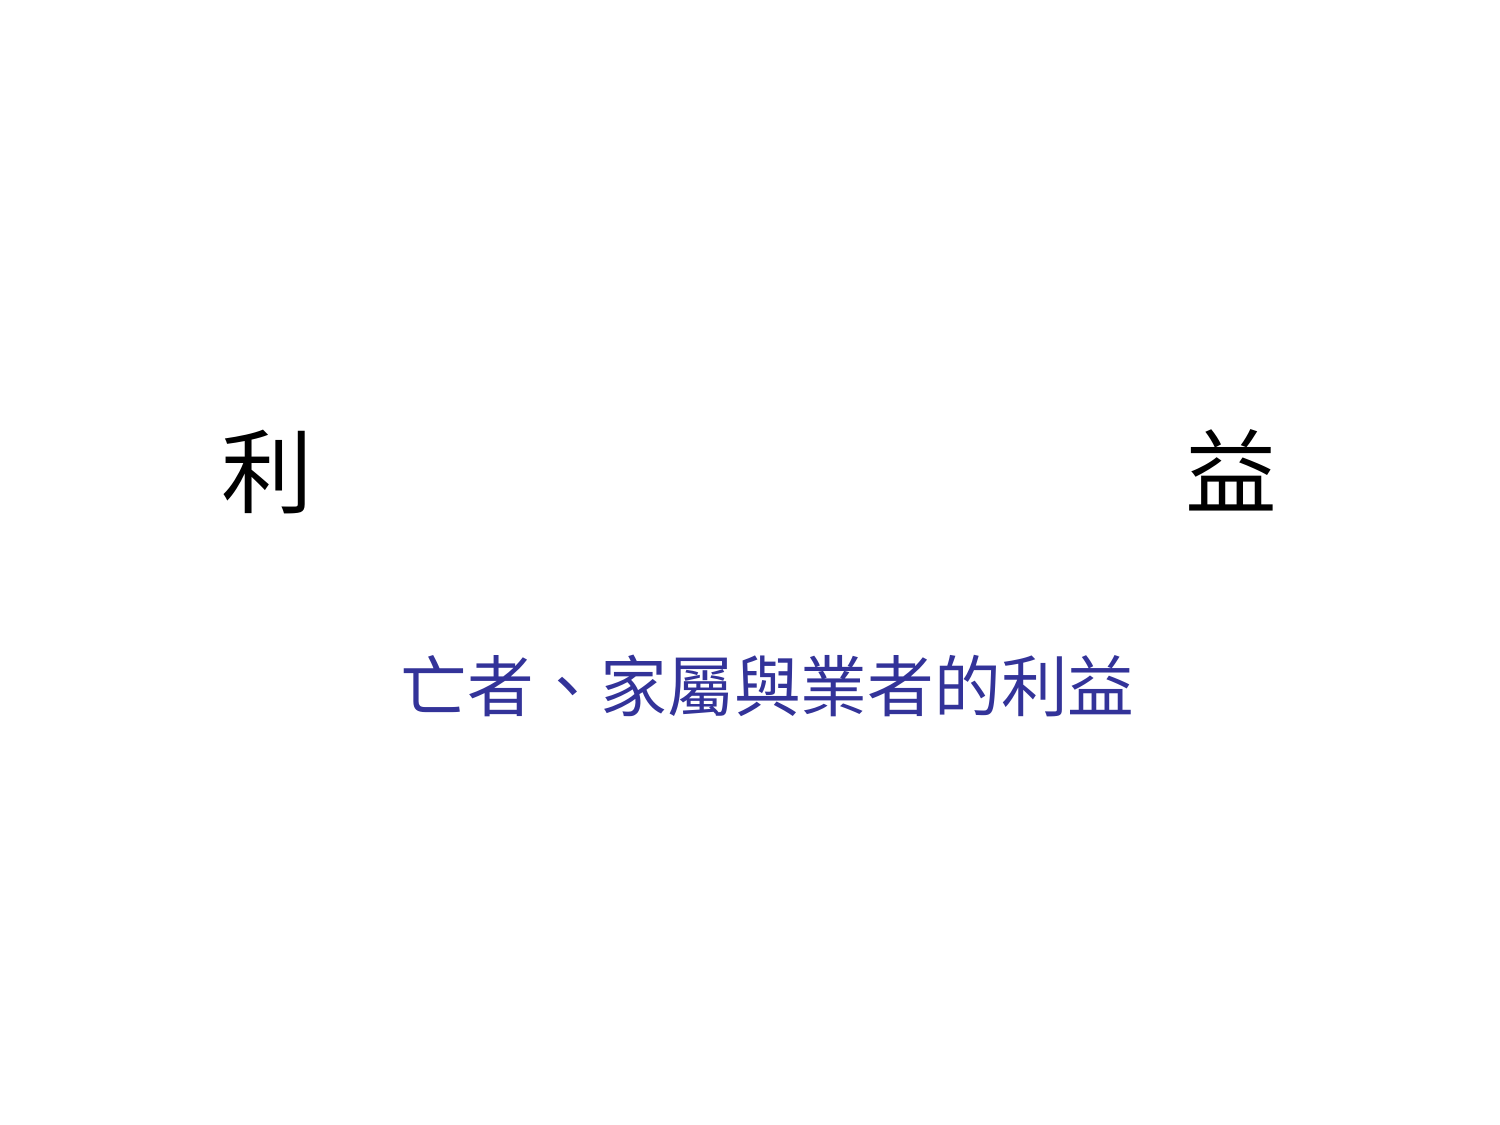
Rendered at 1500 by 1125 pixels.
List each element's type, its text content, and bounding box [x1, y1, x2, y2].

text_box 亡者、家屬與業者的利益 [225, 637, 1276, 926]
title 利 益 [112, 349, 1388, 591]
